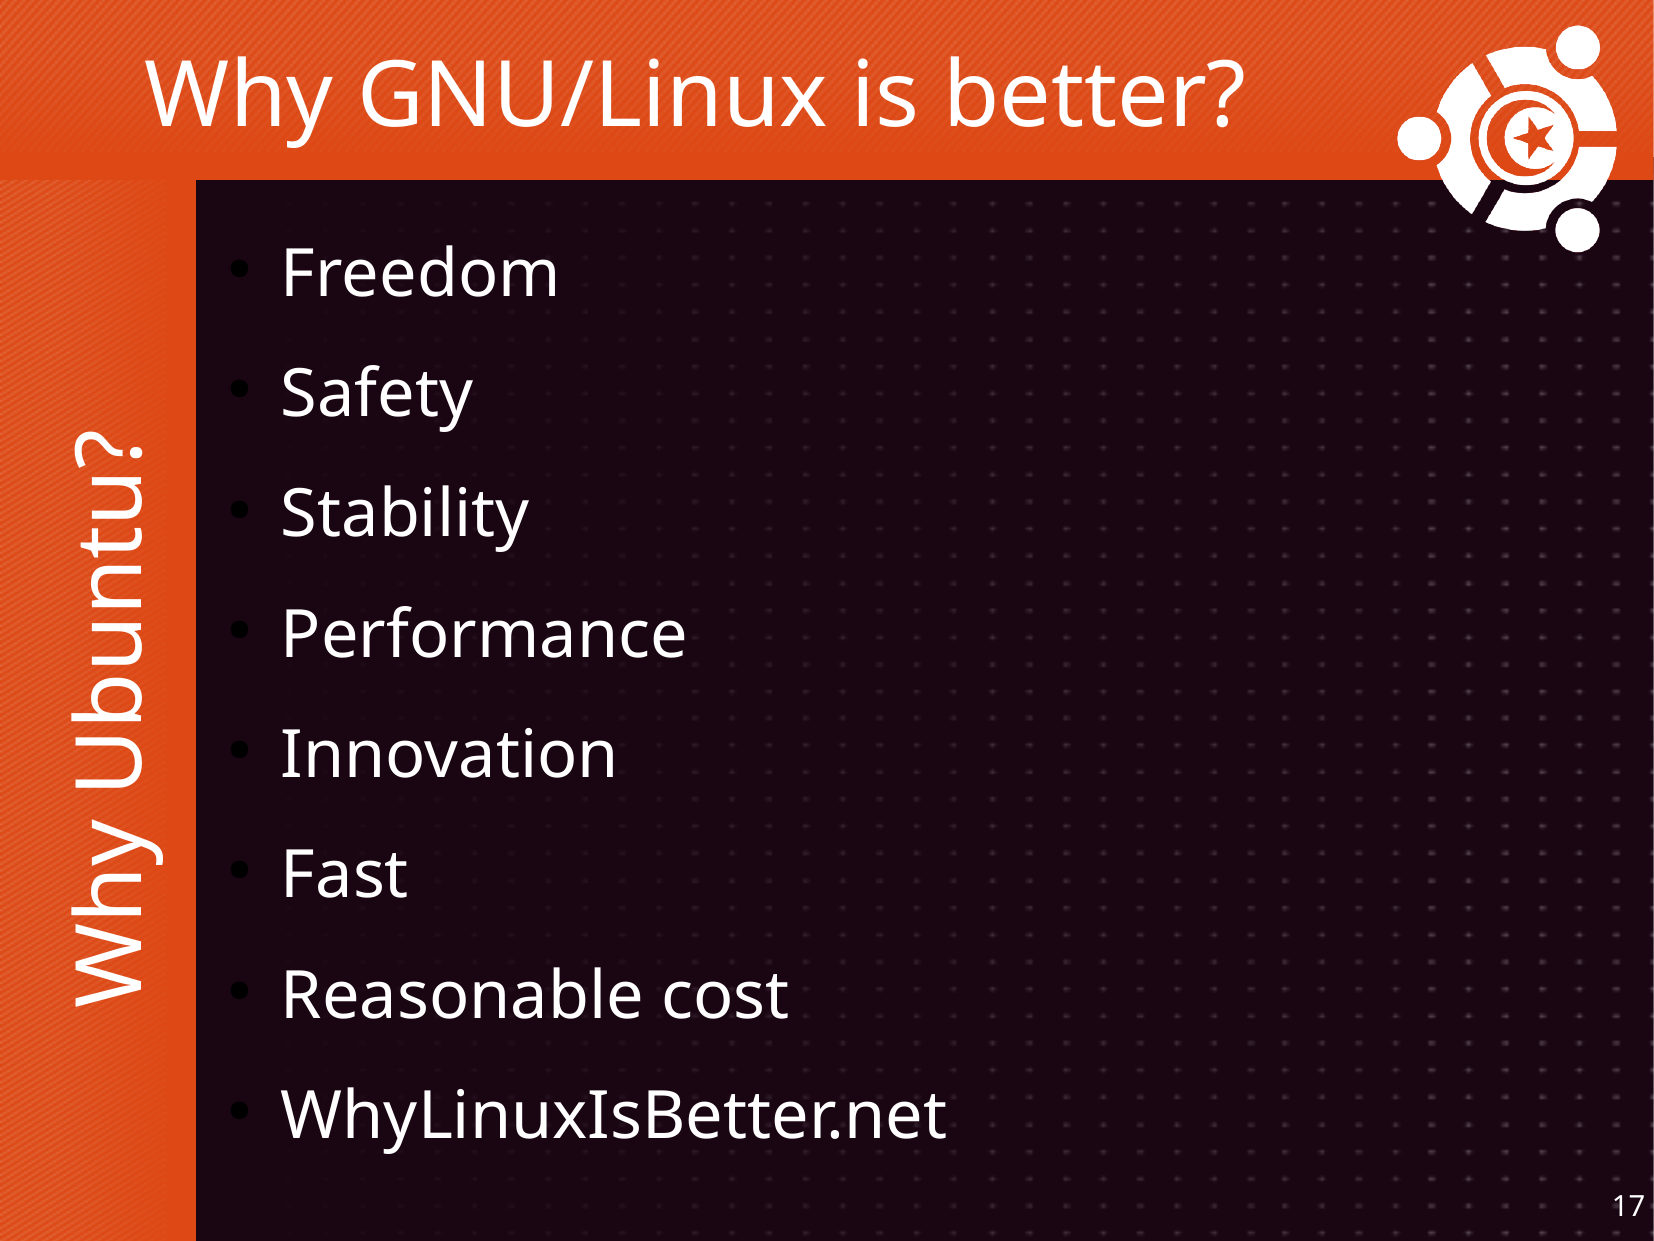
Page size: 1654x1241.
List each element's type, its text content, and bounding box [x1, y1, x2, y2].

title Why GNU/Linux is better? [0, 2, 1394, 181]
picture [0, 0, 1654, 1241]
list Freedom Safety Stability Performance Innovation Fast Reasonable cost WhyLinuxIsBetter.net [210, 225, 1639, 1186]
title Why Ubuntu? [17, 210, 196, 1229]
